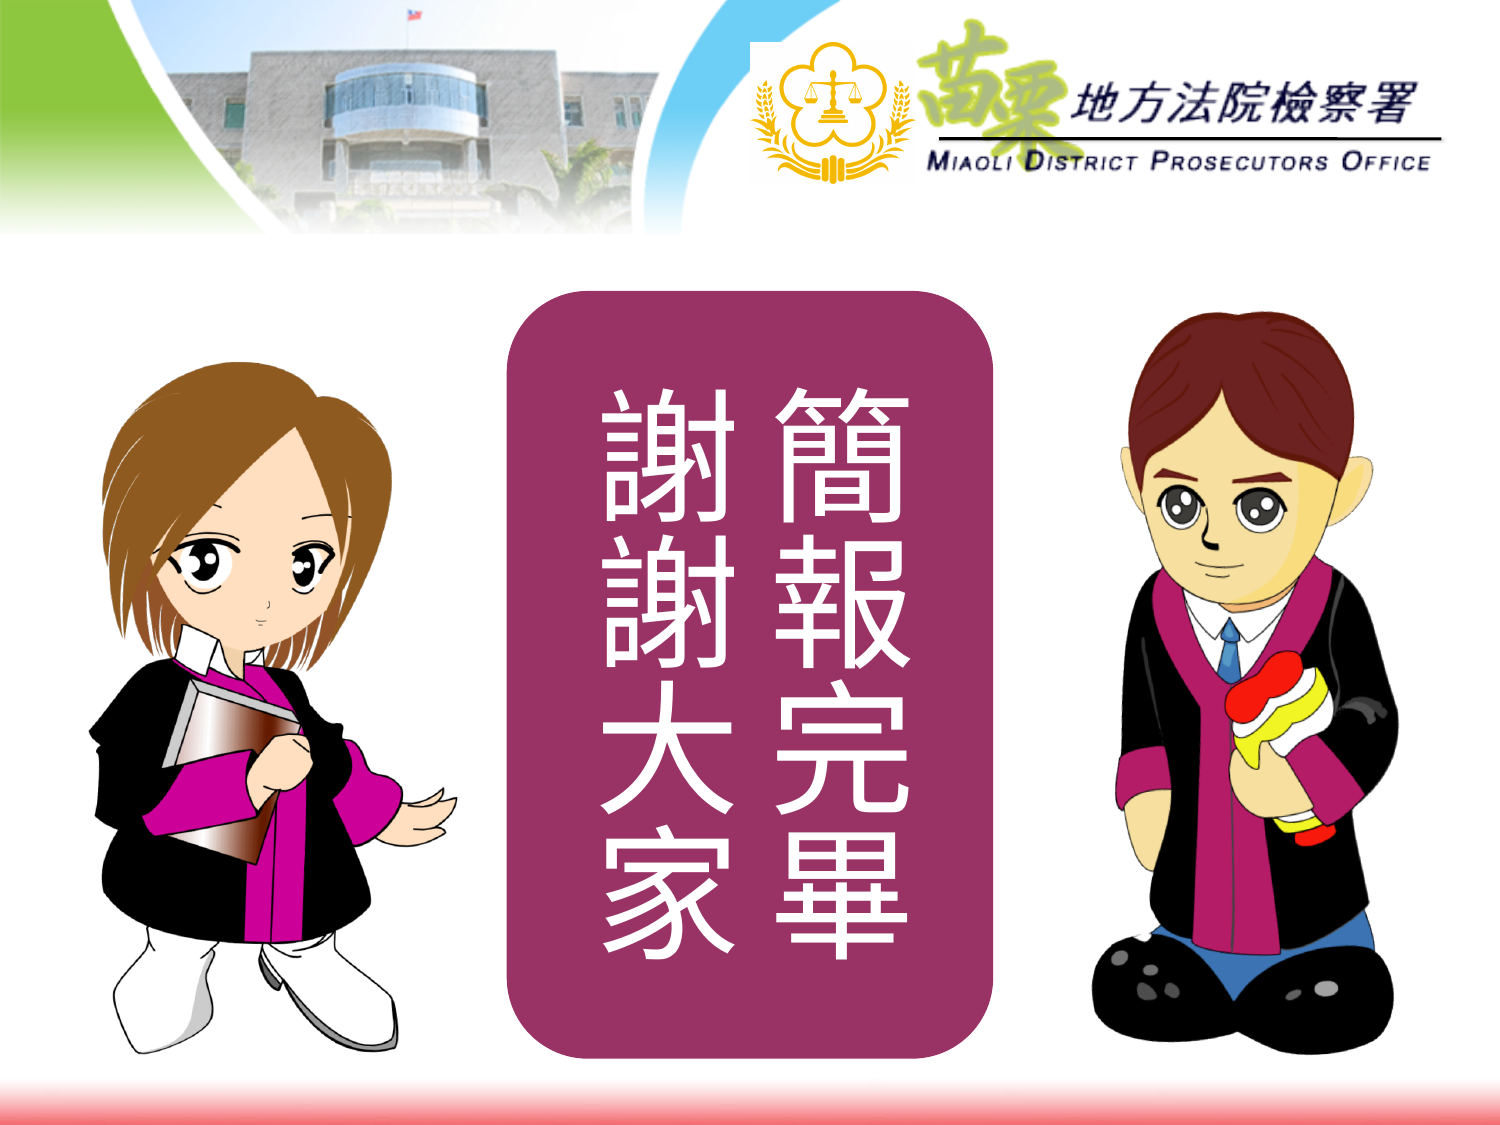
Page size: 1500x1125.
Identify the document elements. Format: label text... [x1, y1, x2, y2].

picture [0, 291, 1500, 1125]
text_box 簡報完畢 謝謝大家 [506, 290, 994, 1059]
